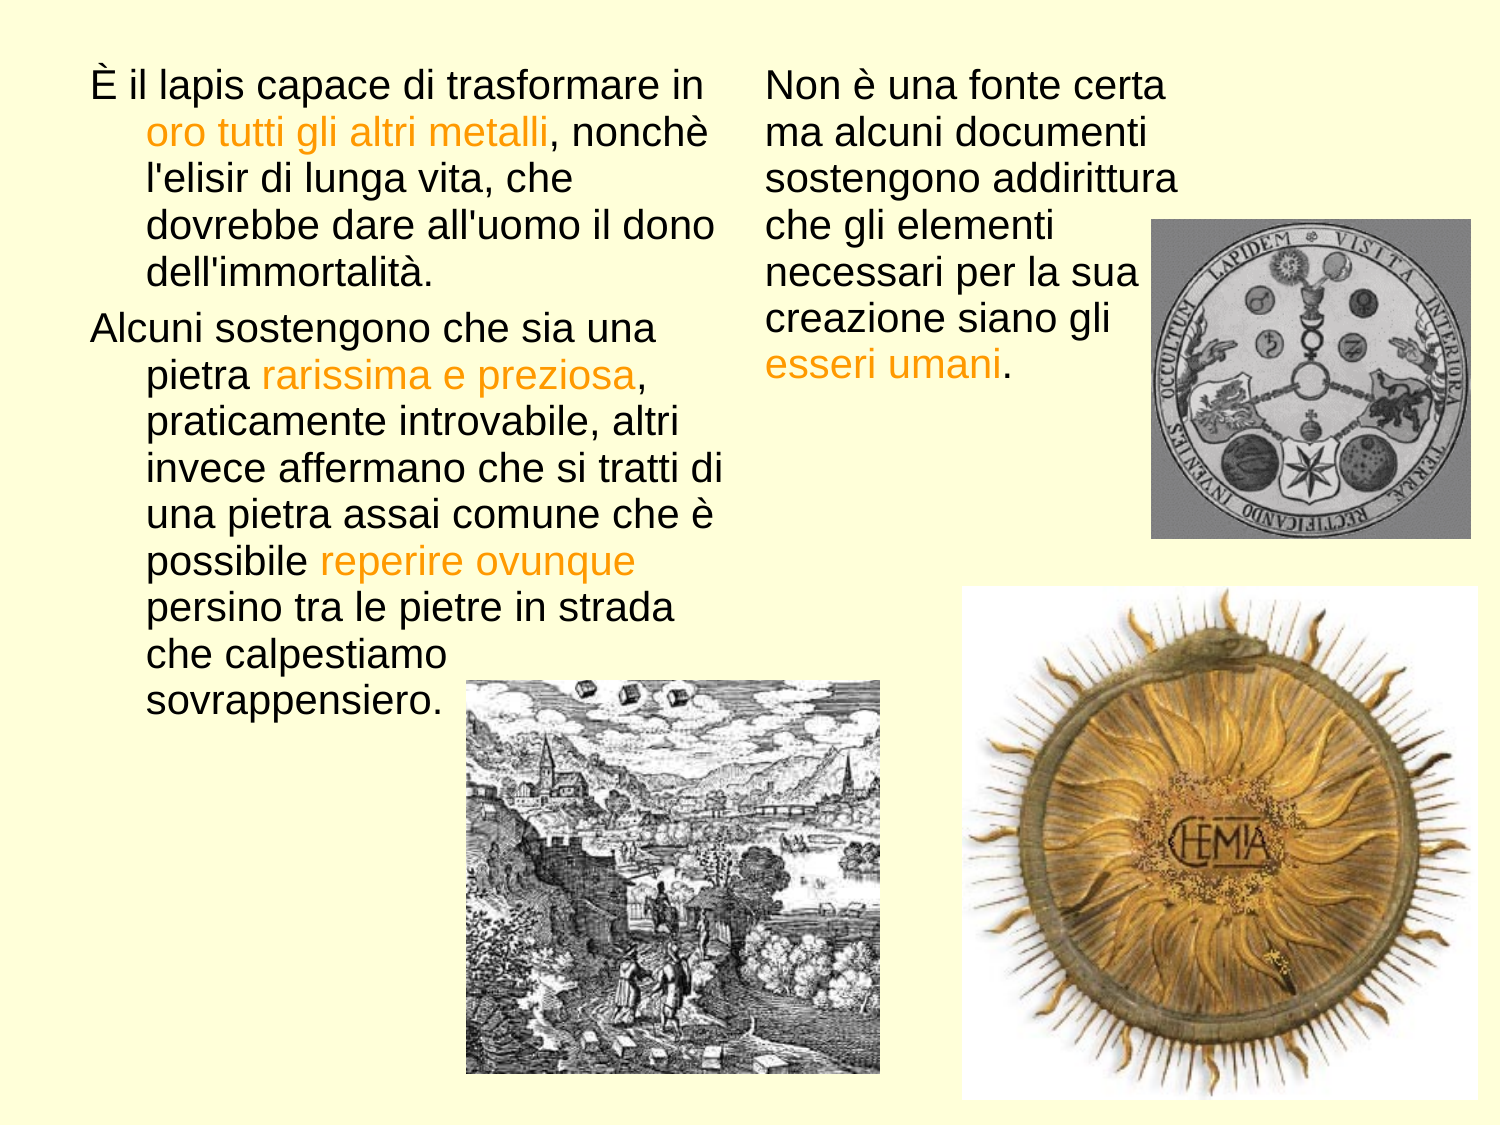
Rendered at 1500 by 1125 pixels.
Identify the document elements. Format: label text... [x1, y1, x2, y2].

picture [1151, 219, 1471, 540]
list È il lapis capace di trasformare in oro tutti gli altri metalli, nonchè l'elisir di lunga vita, che dovrebbe dare all'uomo il dono dell'immortalità. Alcuni sostengono che sia una pietra rarissima e preziosa, praticamente introvabile, altri invece affermano che si tratti di una pietra assai comune che è possibile reperire ovunque persino tra le pietre in strada che calpestiamo sovrappensiero. [75, 54, 751, 842]
picture [466, 680, 880, 1074]
text_box Non è una fonte certa ma alcuni documenti sostengono addirittura che gli elementi necessari per la sua creazione siano gli esseri umani. [749, 54, 1247, 468]
picture [962, 586, 1478, 1100]
